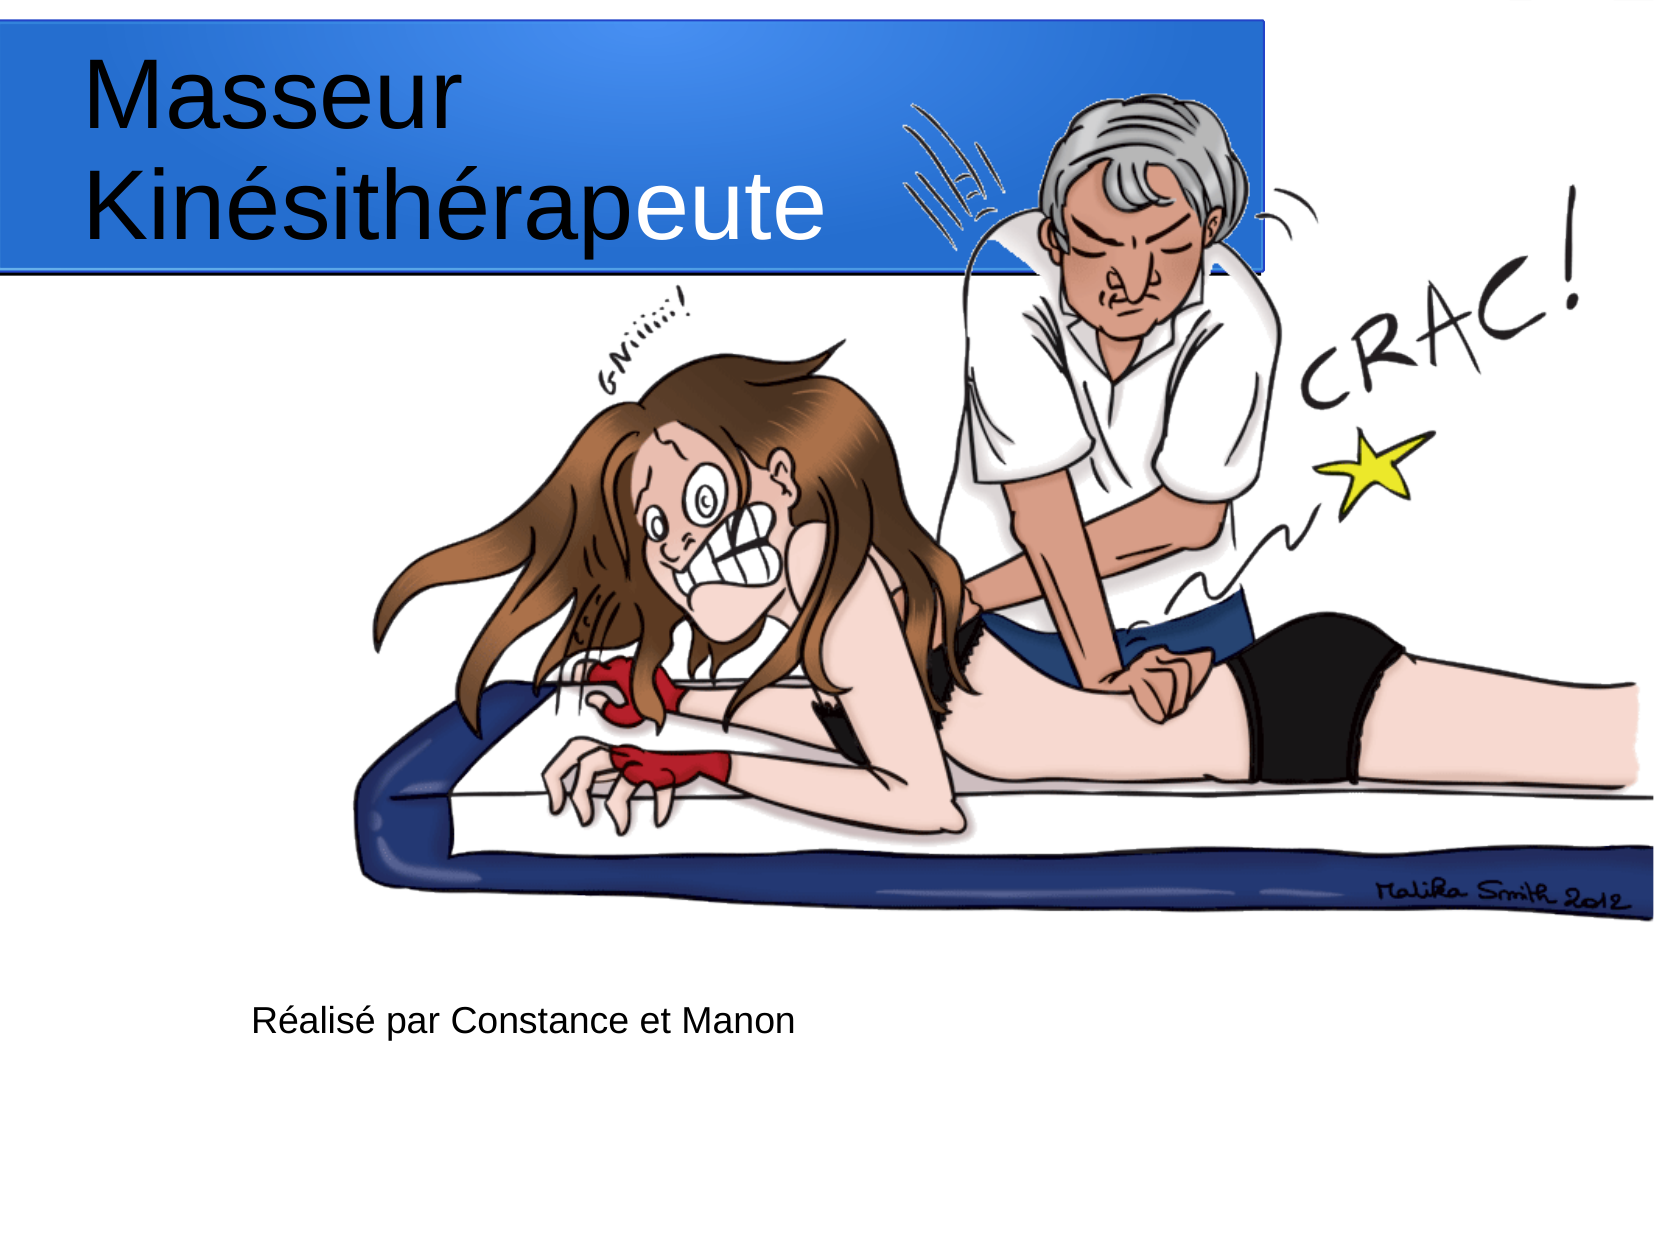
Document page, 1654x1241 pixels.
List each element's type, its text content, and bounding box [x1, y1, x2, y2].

text_box Réalisé par Constance et Manon [236, 992, 1477, 1049]
title Masseur Kinésithérapeute [82, 38, 1235, 261]
picture [307, 0, 1654, 1131]
